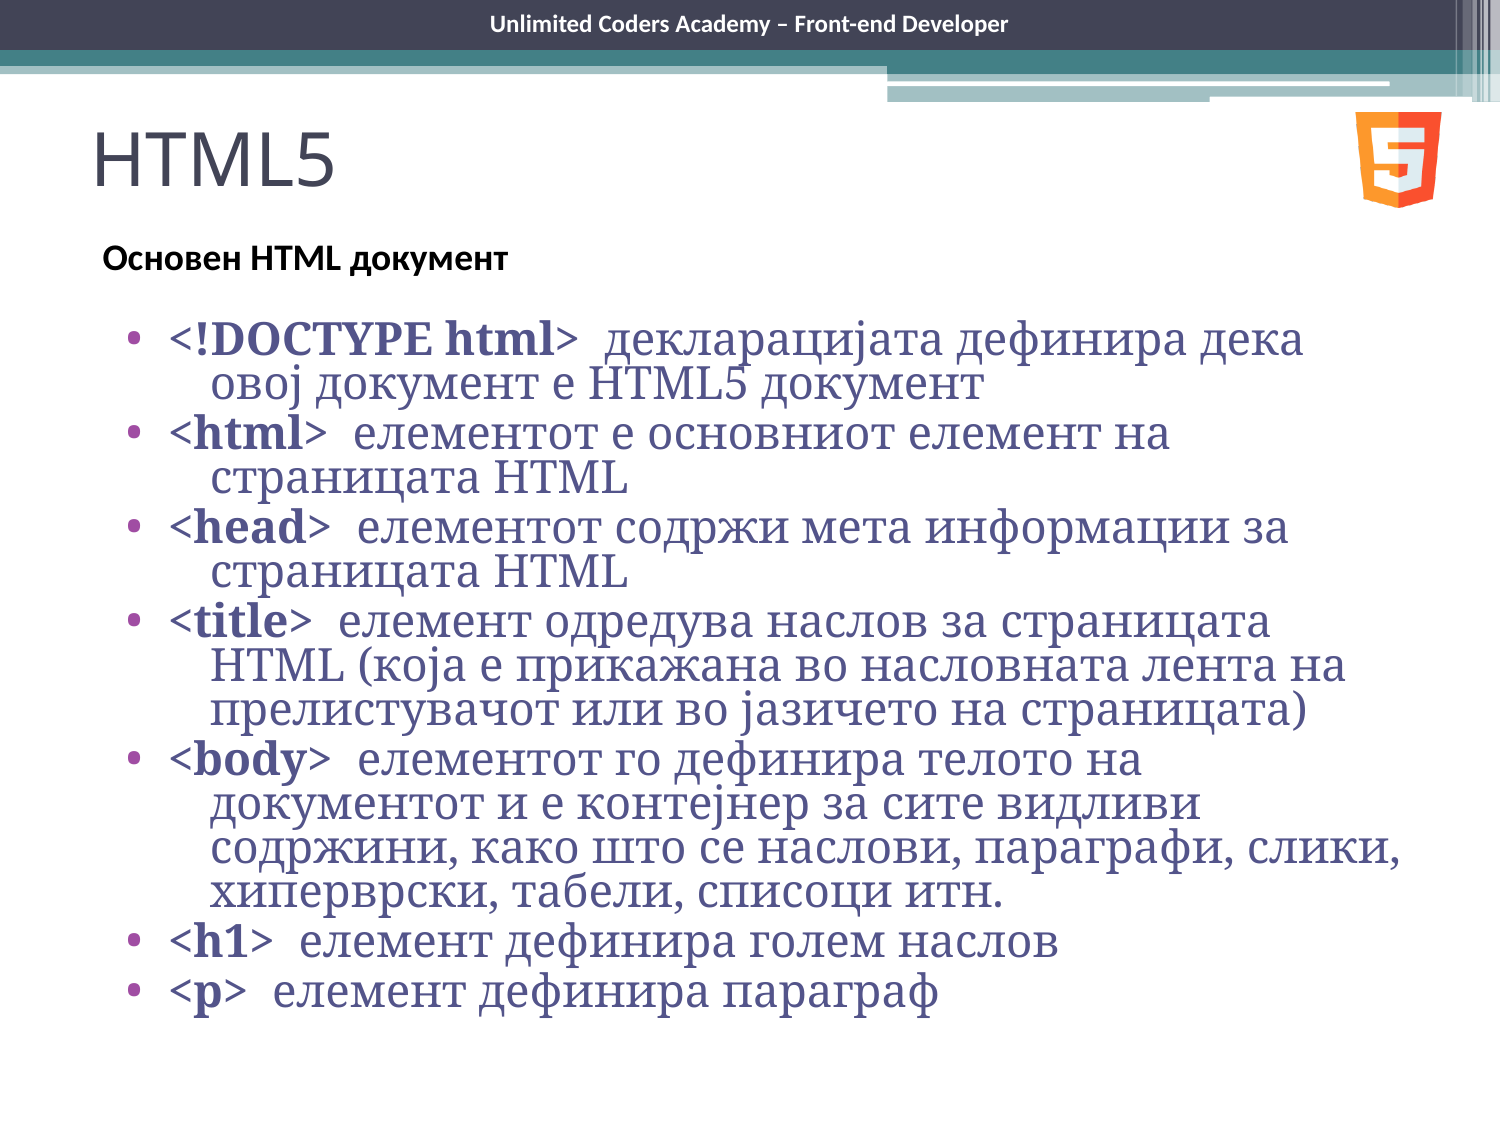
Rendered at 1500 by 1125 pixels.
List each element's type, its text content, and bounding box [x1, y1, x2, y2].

text_box Unlimited Coders Academy – Front-end Developer [0, 0, 1500, 38]
list <!DOCTYPE html> декларацијата дефинира дека овој документ е HTML5 документ <html> елементот е основниот елемент на страницата HTML <head> елементот содржи мета информации за страницата HTML <title> елемент одредува наслов за страницата HTML (која е прикажана во насловната лента на прелистувачот или во јазичето на страницата) <body> елементот го дефинира телото на документот и е контејнер за сите видливи содржини, како што се наслови, параграфи, слики, хиперврски, табели, списоци итн. <h1> елемент дефинира голем наслов <p> елемент дефинира параграф [75, 312, 1426, 1079]
text_box Основен HTML документ [88, 225, 1438, 285]
picture [1350, 112, 1446, 209]
title HTML5 [75, 99, 1426, 213]
